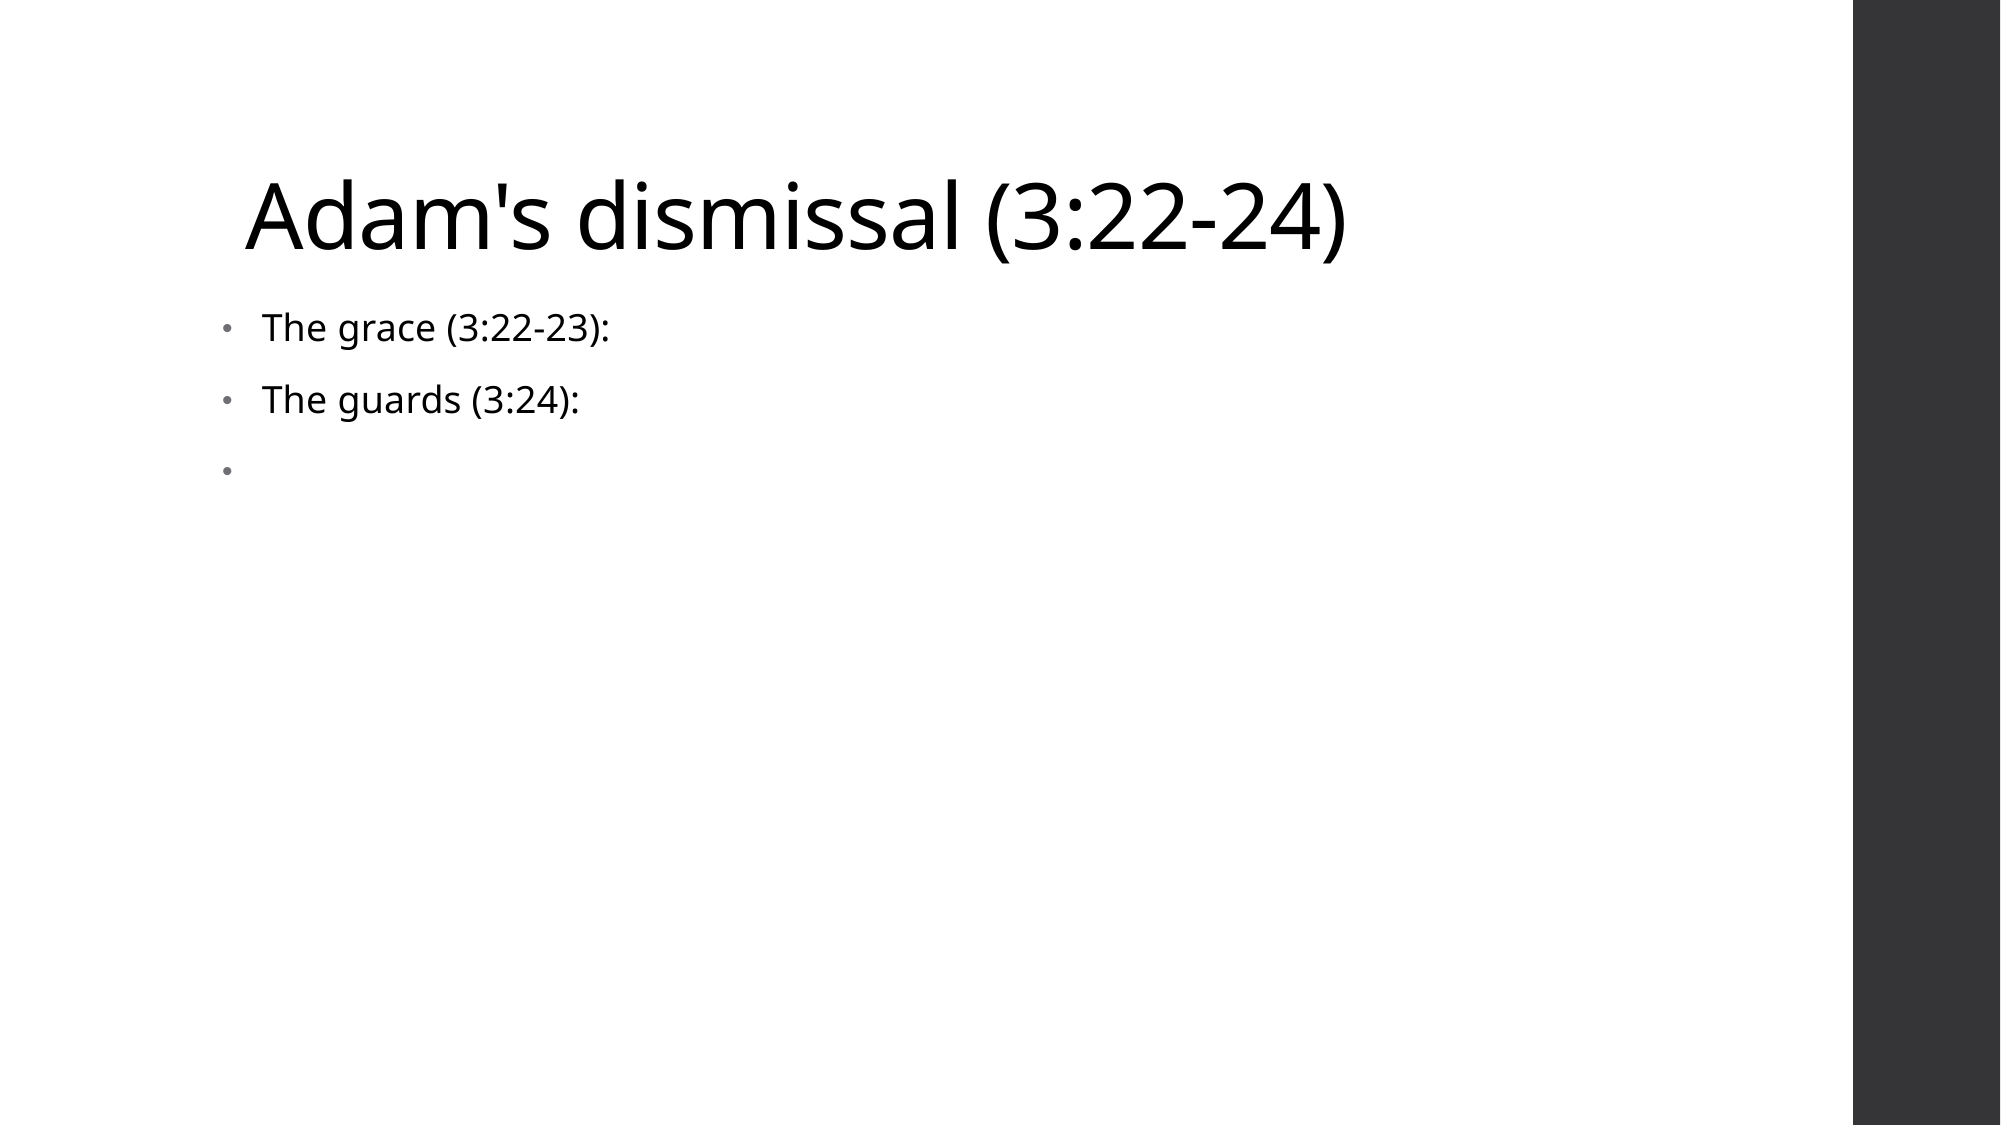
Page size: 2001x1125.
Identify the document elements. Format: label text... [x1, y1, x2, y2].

list The grace (3:22-23): The guards (3:24): [206, 299, 1617, 1014]
title Adam's dismissal (3:22-24) [206, 60, 1797, 278]
